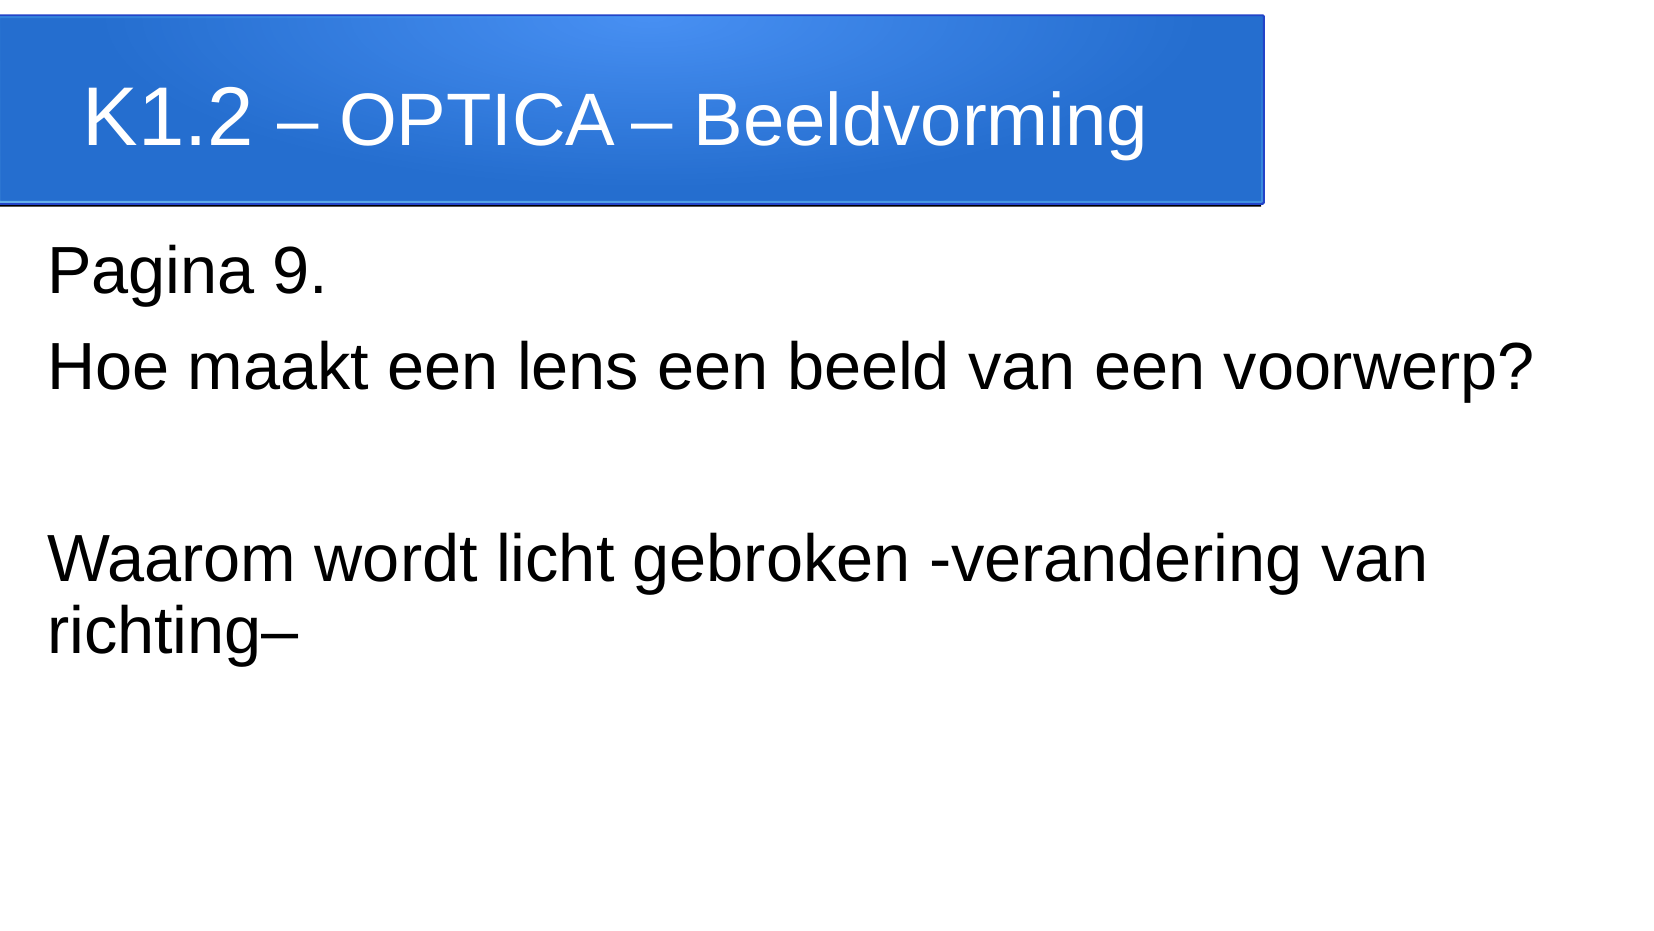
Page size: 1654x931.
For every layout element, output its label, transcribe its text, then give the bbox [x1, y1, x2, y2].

subtitle Pagina 9. Hoe maakt een lens een beeld van een voorwerp? Waarom wordt licht gebroken -verandering van richting– [47, 236, 1607, 922]
title K1.2 – OPTICA – Beeldvorming [82, 35, 1235, 189]
